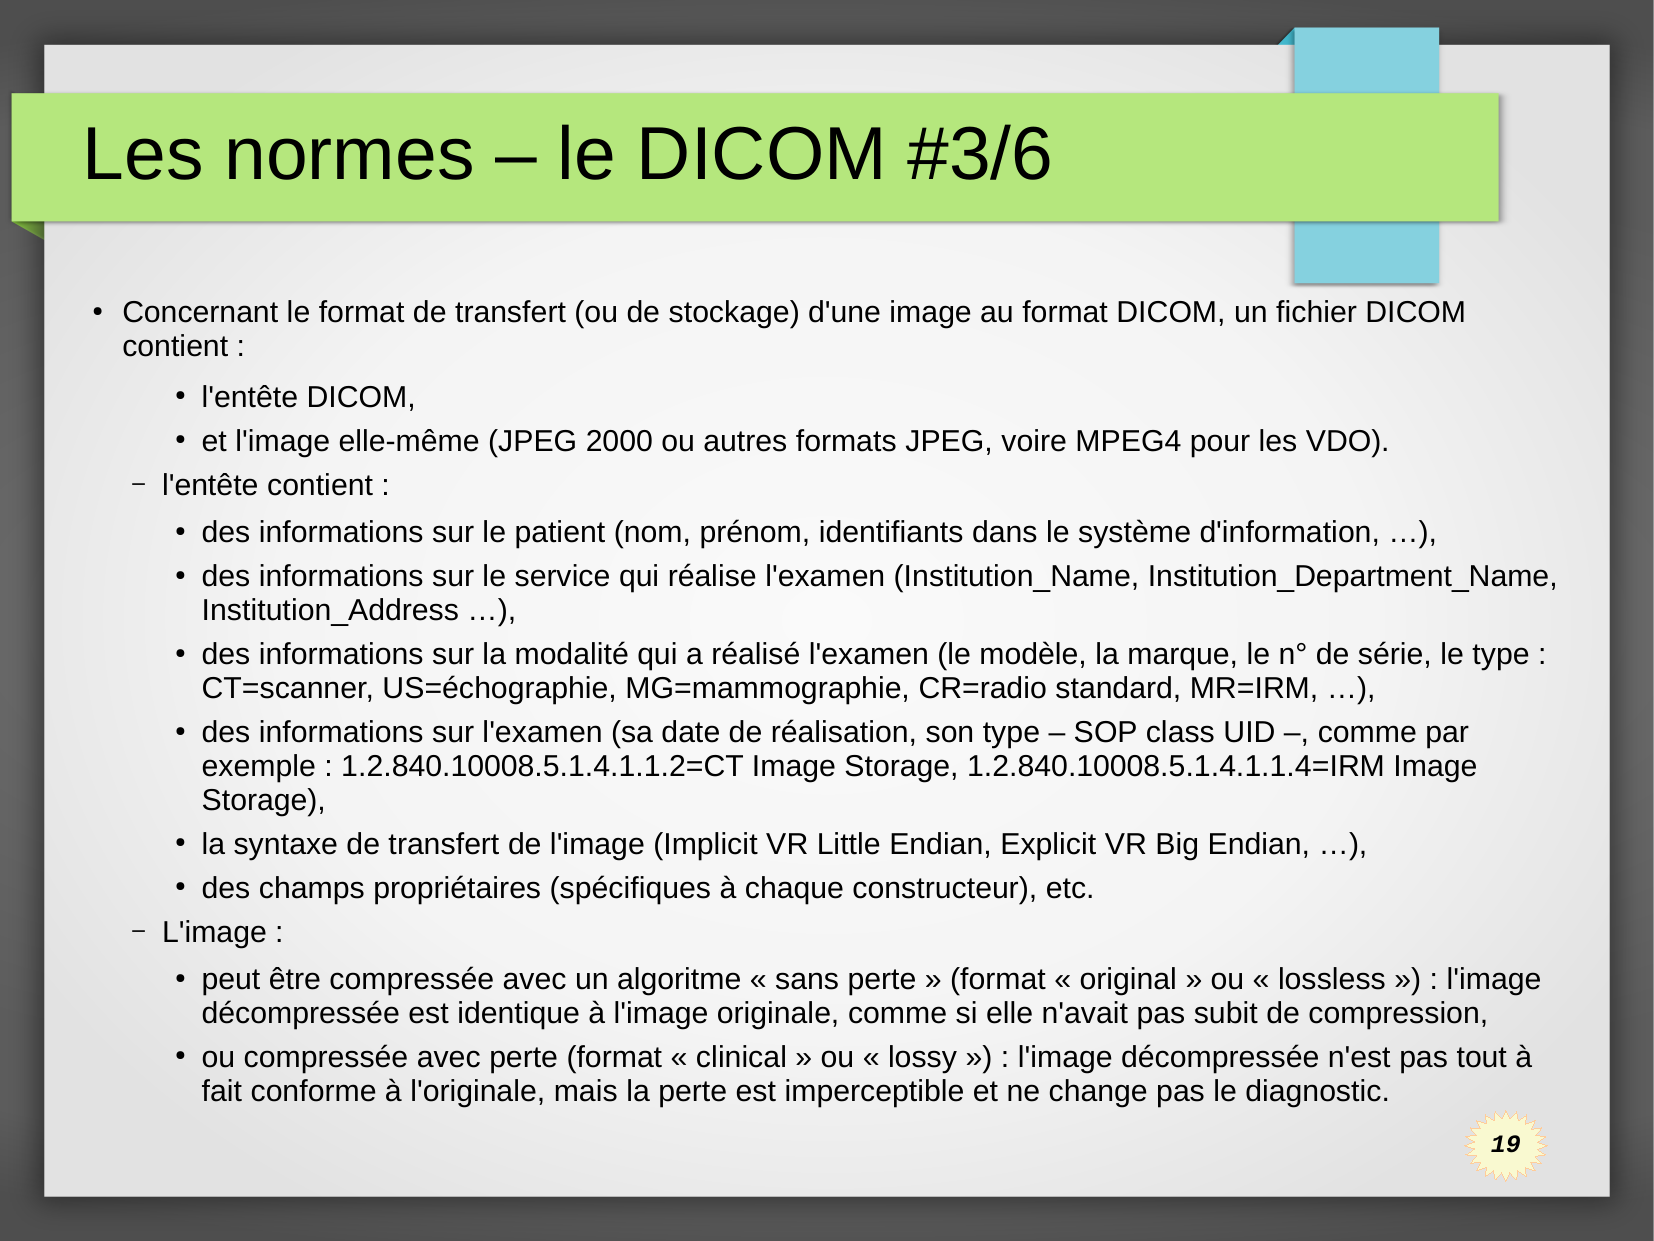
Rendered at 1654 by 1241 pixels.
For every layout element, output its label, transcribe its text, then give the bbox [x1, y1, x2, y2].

title Les normes – le DICOM #3/6 [82, 94, 1264, 213]
list Concernant le format de transfert (ou de stockage) d'une image au format DICOM, un fichier DICOM contient : l'entête DICOM, et l'image elle-même (JPEG 2000 ou autres formats JPEG, voire MPEG4 pour les VDO). l'entête contient : des informations sur le patient (nom, prénom, identifiants dans le système d'information, …), des informations sur le service qui réalise l'examen (Institution_Name, Institution_Department_Name, Institution_Address …), des informations sur la modalité qui a réalisé l'examen (le modèle, la marque, le n° de série, le type : CT=scanner, US=échographie, MG=mammographie, CR=radio standard, MR=IRM, …), des informations sur l'examen (sa date de réalisation, son type – SOP class UID –, comme par exemple : 1.2.840.10008.5.1.4.1.1.2=CT Image Storage, 1.2.840.10008.5.1.4.1.1.4=IRM Image Storage), la syntaxe de transfert de l'image (Implicit VR Little Endian, Explicit VR Big Endian, …), des champs propriétaires (spécifiques à chaque constructeur), etc. L'image : peut être compressée avec un algoritme « sans perte » (format « original » ou « lossless ») : l'image décompressée est identique à l'image originale, comme si elle n'avait pas subit de compression, ou compressée avec perte (format « clinical » ou « lossy ») : l'image décompressée n'est pas tout à fait conforme à l'originale, mais la perte est imperceptible et ne change pas le diagnostic. [82, 295, 1571, 1111]
picture [0, 0, 1654, 1241]
